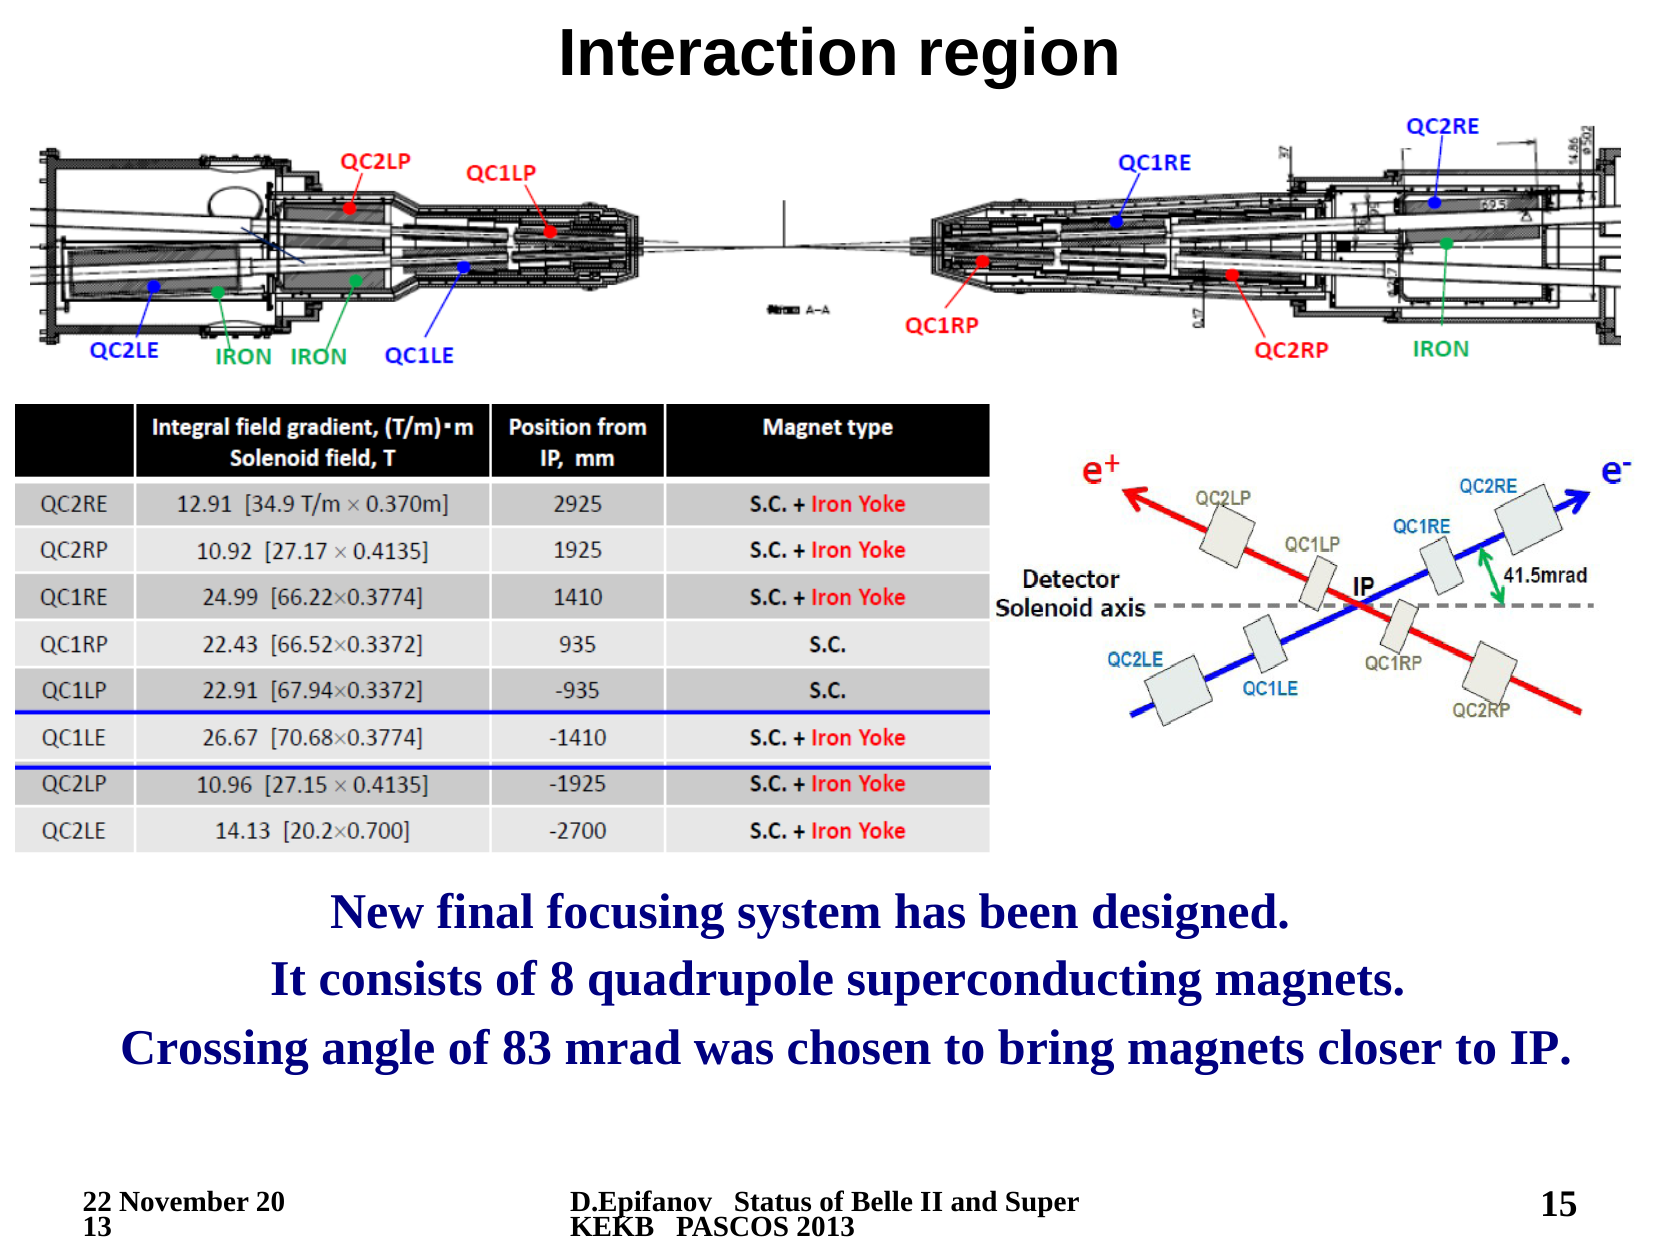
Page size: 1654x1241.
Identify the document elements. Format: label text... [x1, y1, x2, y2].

text_box New final focusing system has been designed. [330, 884, 1291, 941]
picture [15, 404, 1636, 856]
picture [30, 104, 1621, 372]
text_box It consists of 8 quadrupole superconducting magnets. [270, 950, 1406, 1008]
title Interaction region [480, 15, 1201, 91]
text_box Crossing angle of 83 mrad was chosen to bring magnets closer to IP. [120, 1020, 1585, 1078]
